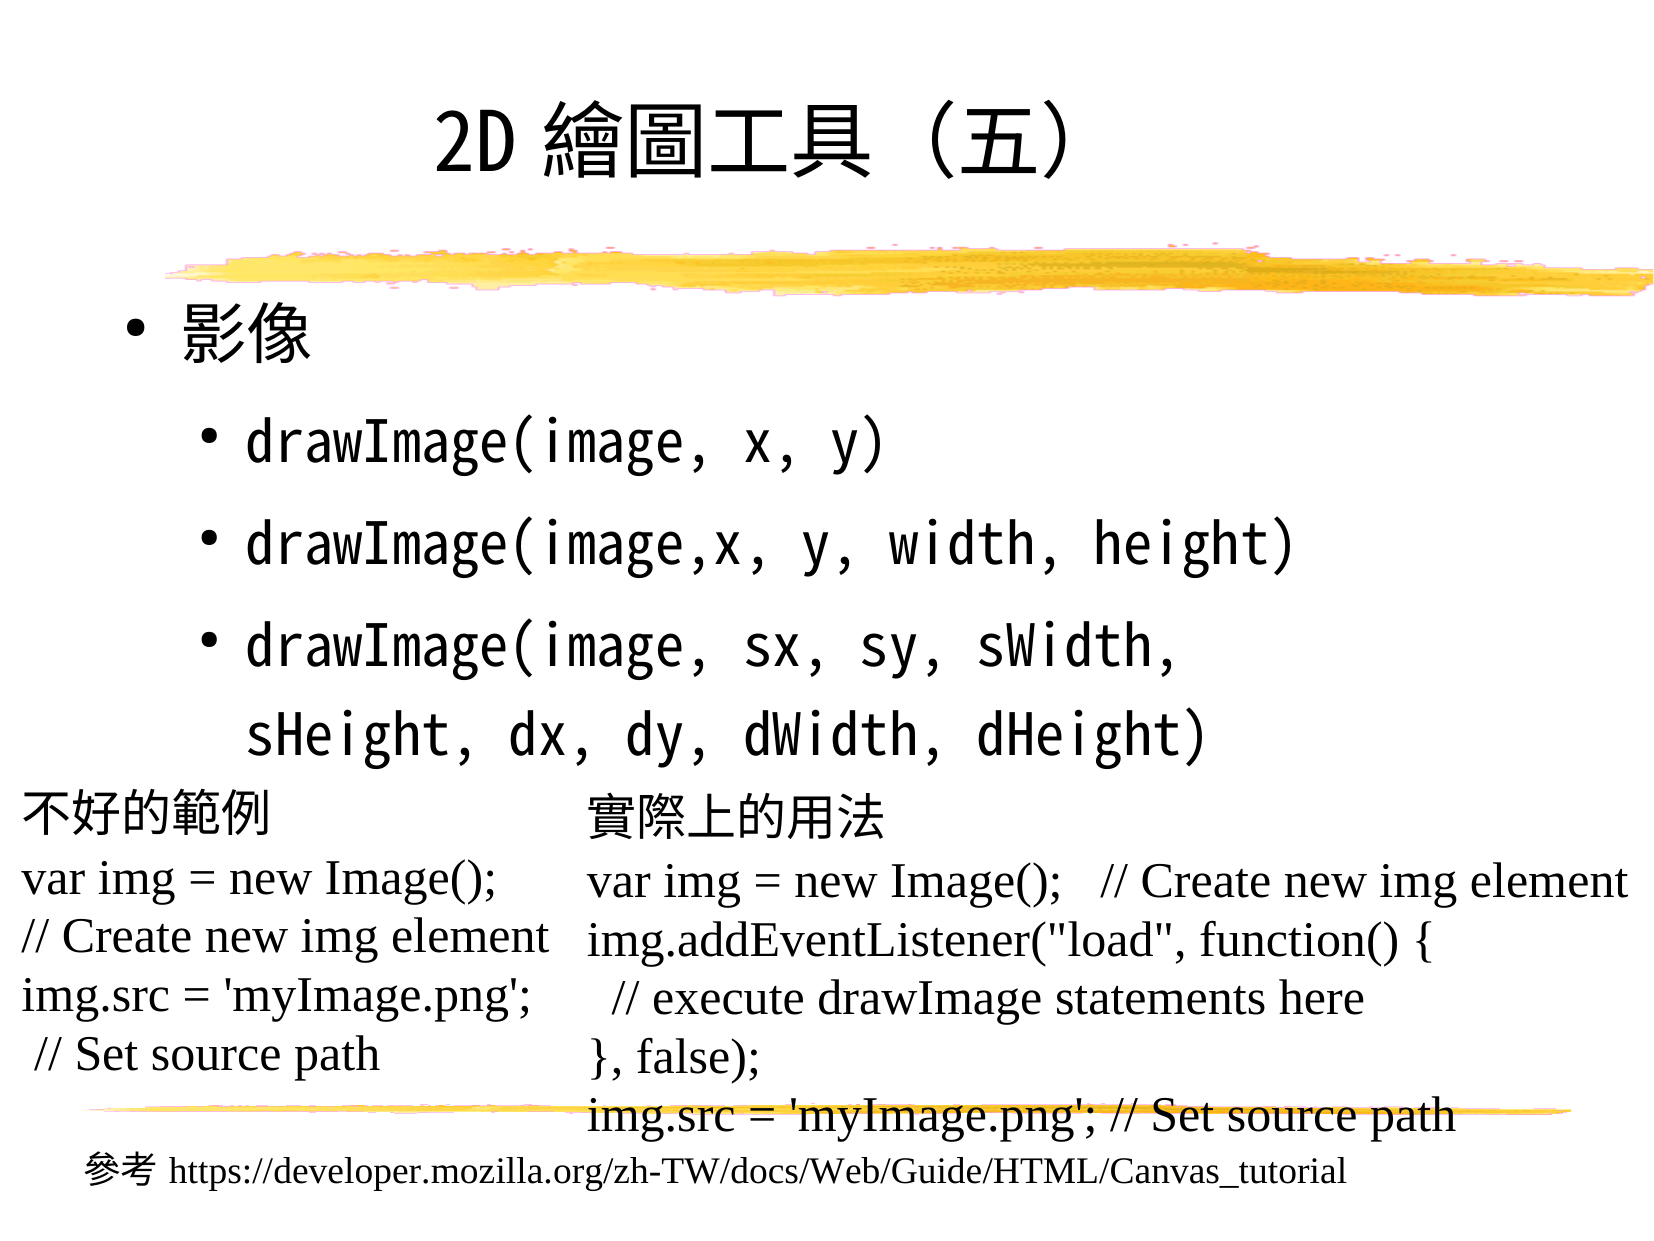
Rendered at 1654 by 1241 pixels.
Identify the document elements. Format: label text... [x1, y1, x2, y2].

picture [82, 1102, 586, 1117]
list 影像 drawImage(image, x, y) drawImage(image,x, y, width, height) drawImage(image, sx, sy, sWidth, sHeight, dx, dy, dWidth, dHeight) [124, 275, 1530, 1020]
text_box 參考https://developer.mozilla.org/zh-TW/docs/Web/Guide/HTML/Canvas_tutorial [83, 1136, 1344, 1193]
title 2D繪圖工具（五） [76, 28, 1482, 235]
text_box 實際上的用法 var img = new Image(); // Create new img element img.addEventListener("load", function() { // execute drawImage statements here }, false); img.src = 'myImage.png'; // Set source path [586, 772, 1630, 1140]
text_box 不好的範例 var img = new Image(); // Create new img element img.src = 'myImage.png'; // Set source path [21, 769, 551, 1078]
picture [165, 237, 1654, 308]
